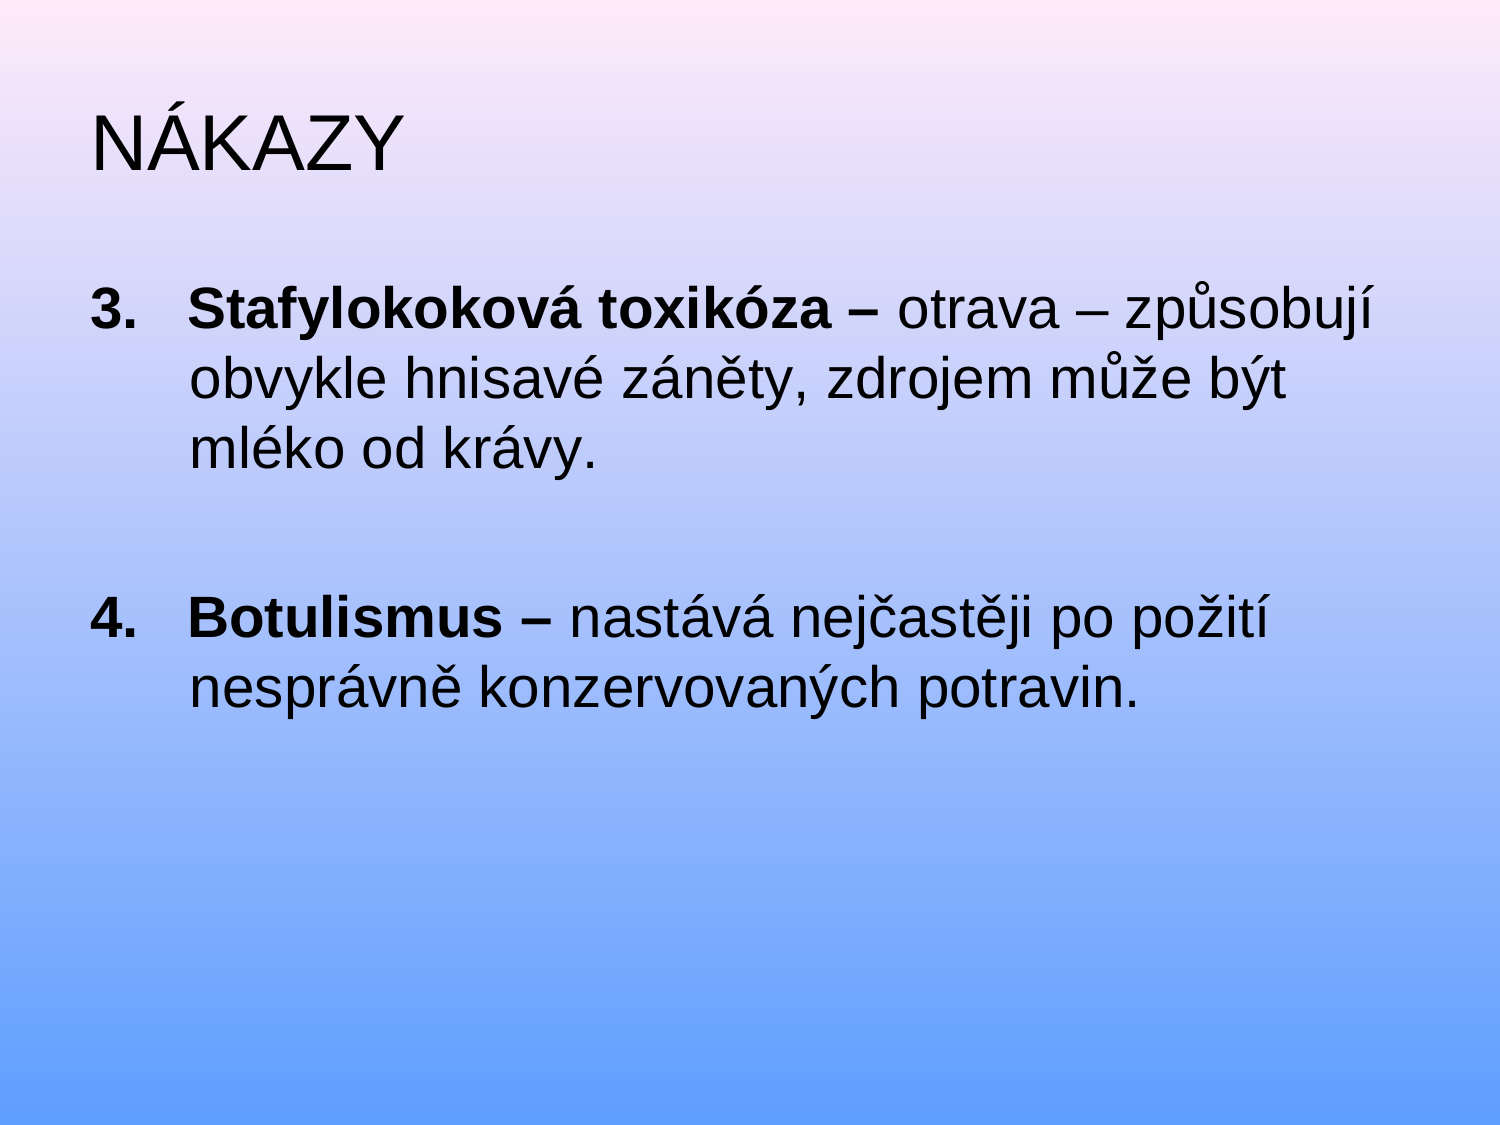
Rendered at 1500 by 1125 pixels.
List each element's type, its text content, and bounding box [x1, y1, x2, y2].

title NÁKAZY [75, 45, 1426, 233]
list 3. Stafylokoková toxikóza – otrava – způsobují obvykle hnisavé záněty, zdrojem může být mléko od krávy. 4. Botulismus – nastává nejčastěji po požití nesprávně konzervovaných potravin. [75, 262, 1426, 1006]
